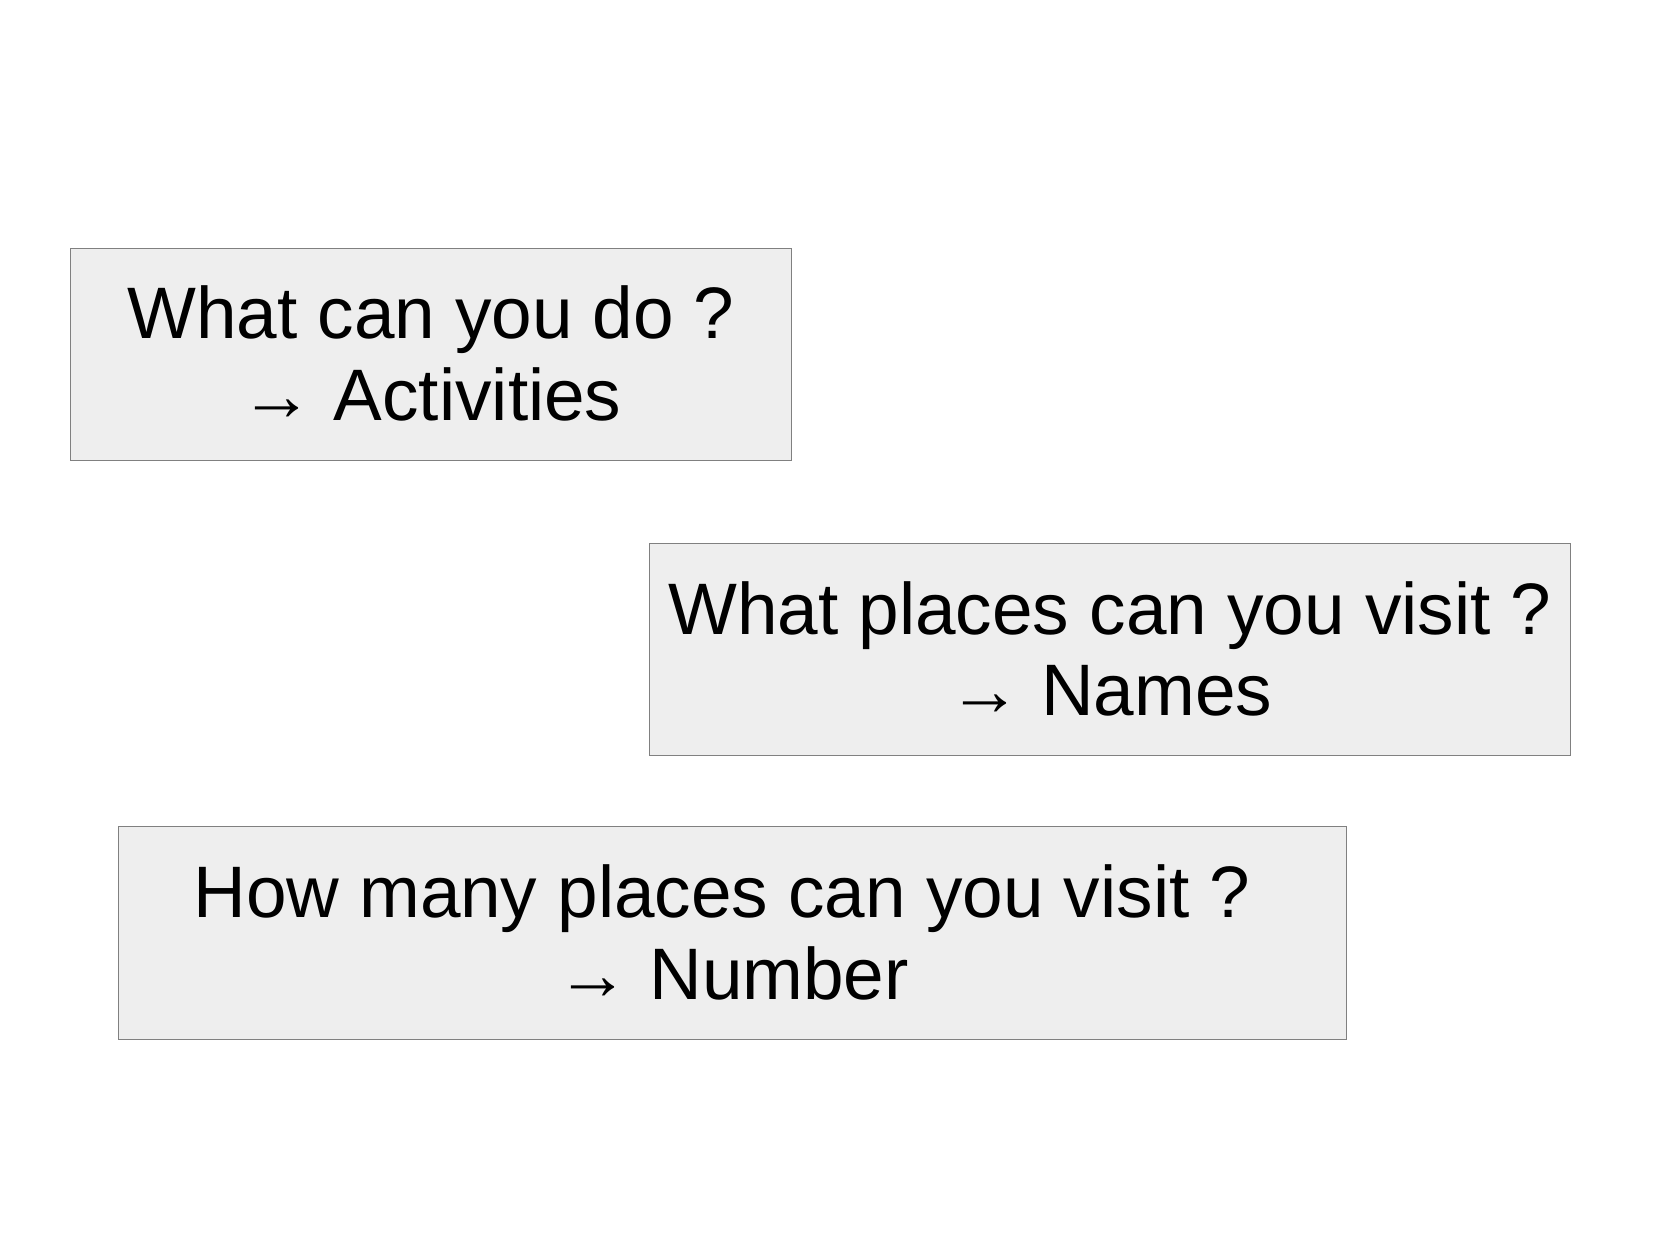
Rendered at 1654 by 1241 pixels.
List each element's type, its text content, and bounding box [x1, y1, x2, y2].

text_box What places can you visit ? → Names [649, 543, 1571, 756]
text_box How many places can you visit ? → Number [118, 826, 1347, 1040]
text_box What can you do ? → Activities [70, 248, 792, 461]
